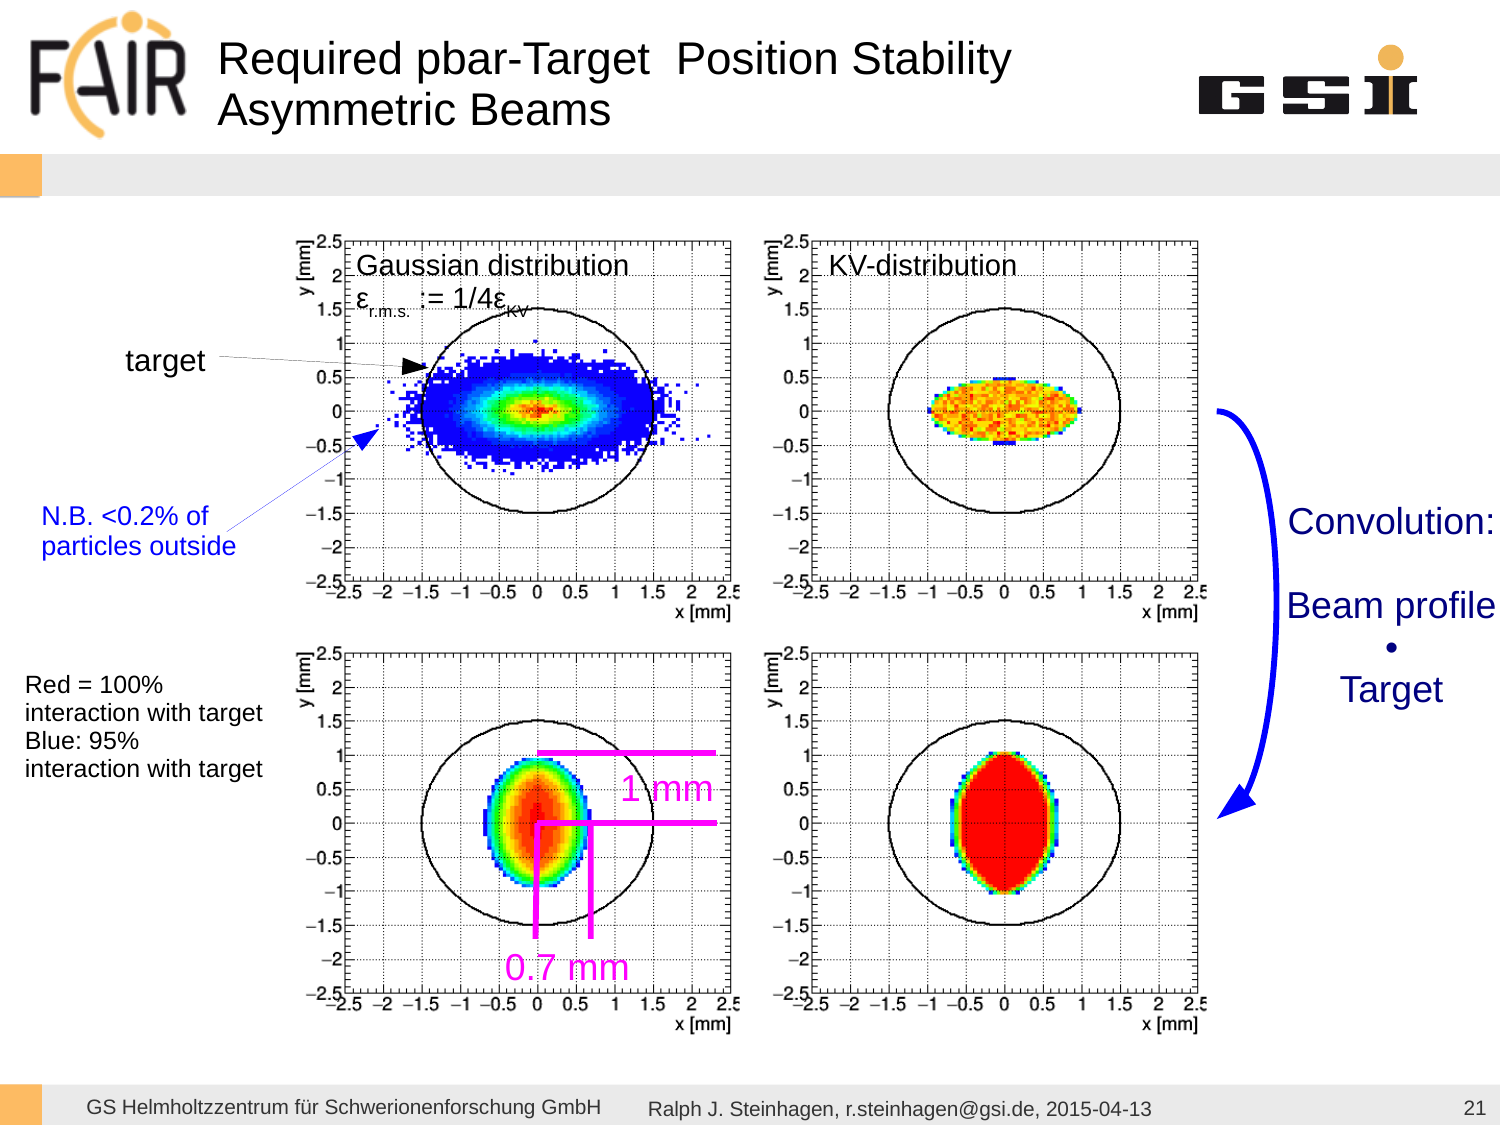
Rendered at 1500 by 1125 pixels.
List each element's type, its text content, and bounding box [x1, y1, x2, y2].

title Required pbar-Target Position Stability Asymmetric Beams [217, 20, 1109, 147]
text_box KV-distribution [813, 241, 1033, 290]
text_box Red = 100% interaction with target Blue: 95% interaction with target [10, 663, 278, 791]
text_box target [110, 335, 221, 385]
picture [30, 9, 187, 141]
picture [283, 226, 1217, 1050]
text_box Convolution: Beam profile • Target [1271, 493, 1500, 718]
text_box 1 mm [605, 759, 729, 817]
picture [1197, 42, 1419, 117]
text_box Gaussian distribution εr.m.s. := 1/4εKV [341, 241, 645, 329]
text_box 0.7 mm [490, 938, 645, 996]
text_box N.B. <0.2% of particles outside [26, 493, 252, 569]
